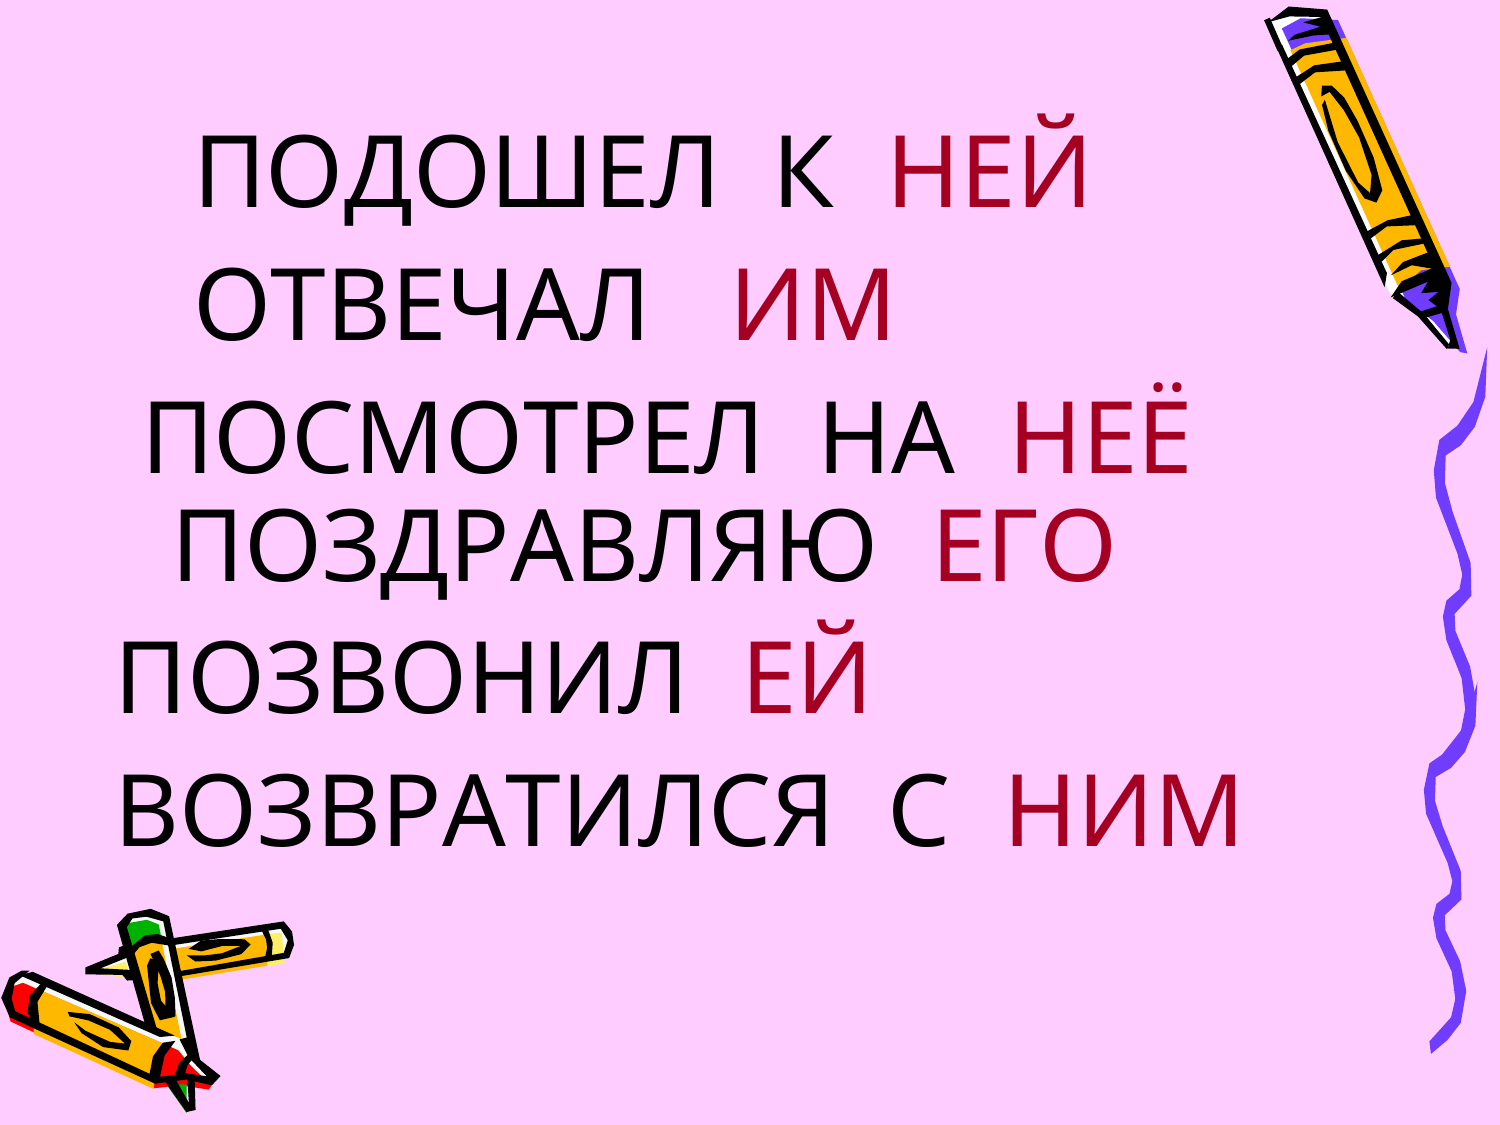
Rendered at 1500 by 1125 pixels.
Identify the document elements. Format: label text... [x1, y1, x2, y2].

list ПОДОШЕЛ К НЕЙ ОТВЕЧАЛ ИМ ПОСМОТРЕЛ НА НЕЁ ПОЗДРАВЛЯЮ ЕГО ПОЗВОНИЛ ЕЙ ВОЗВРАТИЛСЯ С НИМ [100, 113, 1363, 905]
